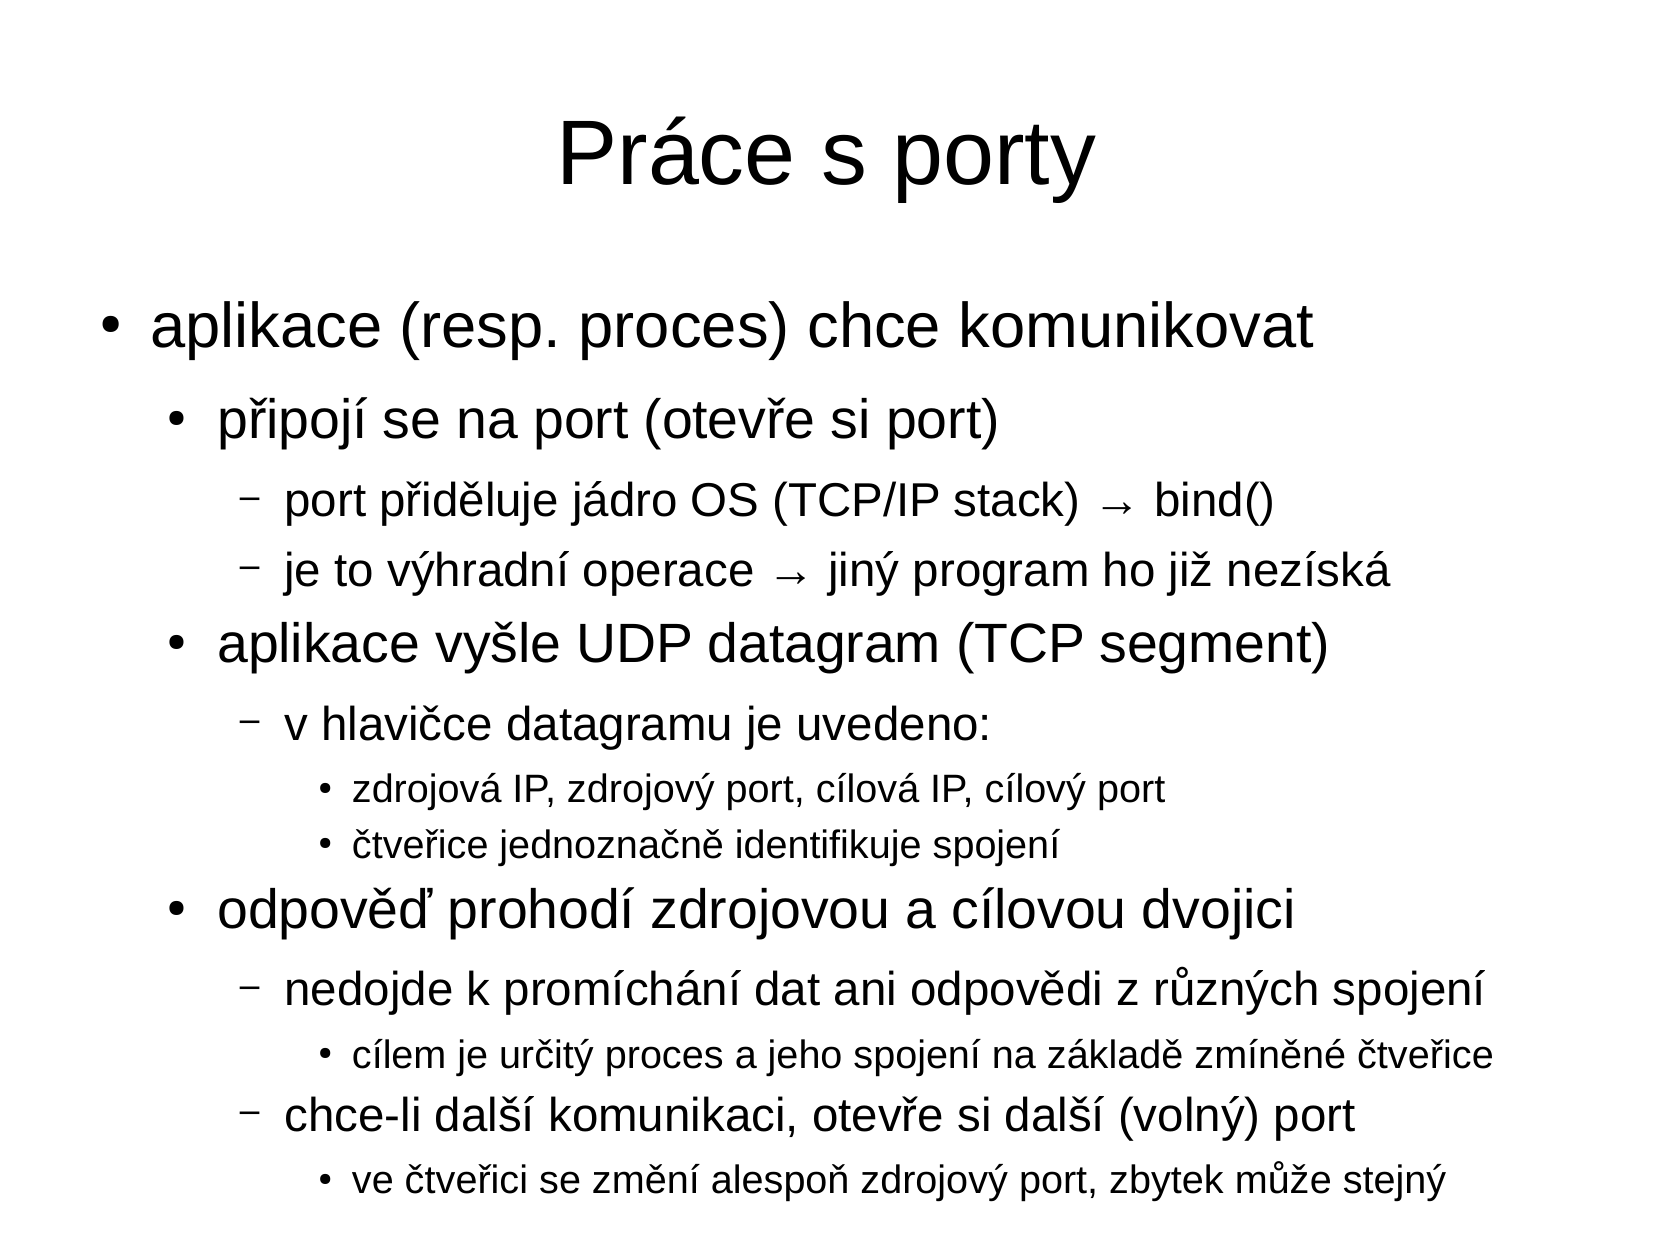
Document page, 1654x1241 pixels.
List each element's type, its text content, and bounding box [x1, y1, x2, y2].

title Práce s porty [82, 49, 1571, 257]
list aplikace (resp. proces) chce komunikovat připojí se na port (otevře si port) port přiděluje jádro OS (TCP/IP stack) → bind() je to výhradní operace → jiný program ho již nezíská aplikace vyšle UDP datagram (TCP segment) v hlavičce datagramu je uvedeno: zdrojová IP, zdrojový port, cílová IP, cílový port čtveřice jednoznačně identifikuje spojení odpověď prohodí zdrojovou a cílovou dvojici nedojde k promíchání dat ani odpovědi z různých spojení cílem je určitý proces a jeho spojení na základě zmíněné čtveřice chce-li další komunikaci, otevře si další (volný) port ve čtveřici se změní alespoň zdrojový port, zbytek může stejný [82, 290, 1571, 1211]
